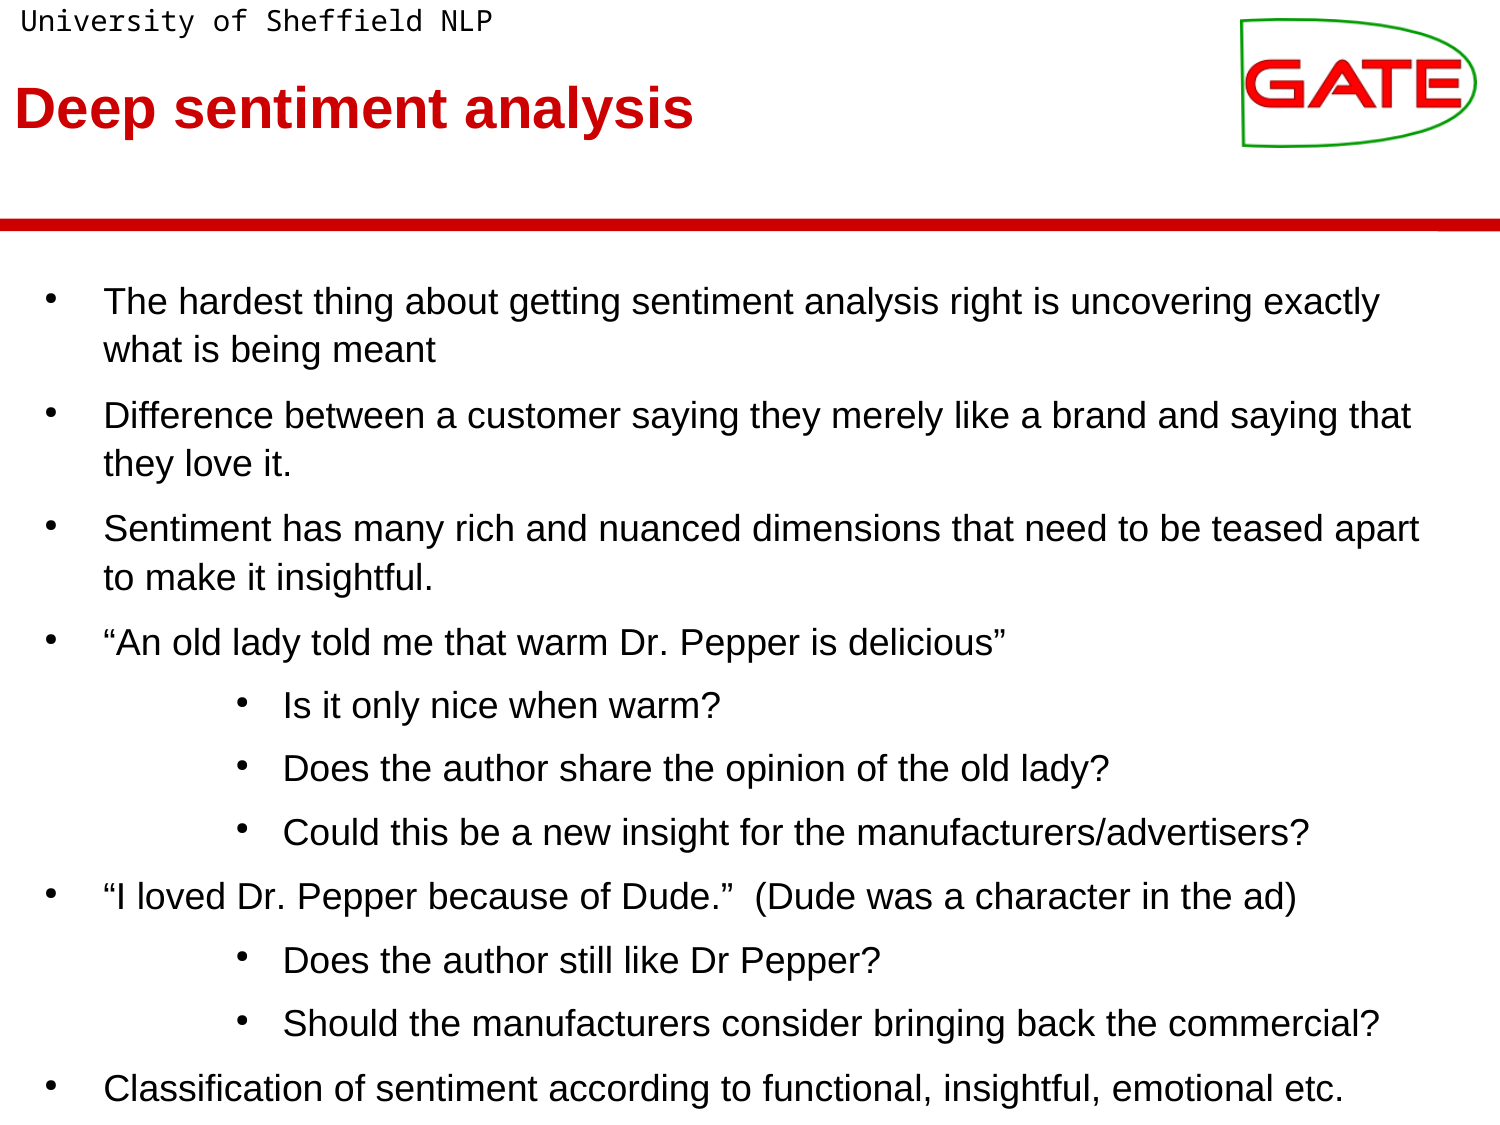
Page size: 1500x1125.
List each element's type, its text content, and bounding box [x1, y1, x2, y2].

list The hardest thing about getting sentiment analysis right is uncovering exactly what is being meant Difference between a customer saying they merely like a brand and saying that they love it. Sentiment has many rich and nuanced dimensions that need to be teased apart to make it insightful. “An old lady told me that warm Dr. Pepper is delicious” Is it only nice when warm? Does the author share the opinion of the old lady? Could this be a new insight for the manufacturers/advertisers? “I loved Dr. Pepper because of Dude.” (Dude was a character in the ad) Does the author still like Dr Pepper? Should the manufacturers consider bringing back the commercial? Classification of sentiment according to functional, insightful, emotional etc. [29, 265, 1477, 1117]
title Deep sentiment analysis [0, 4, 1239, 213]
picture [1240, 18, 1477, 148]
